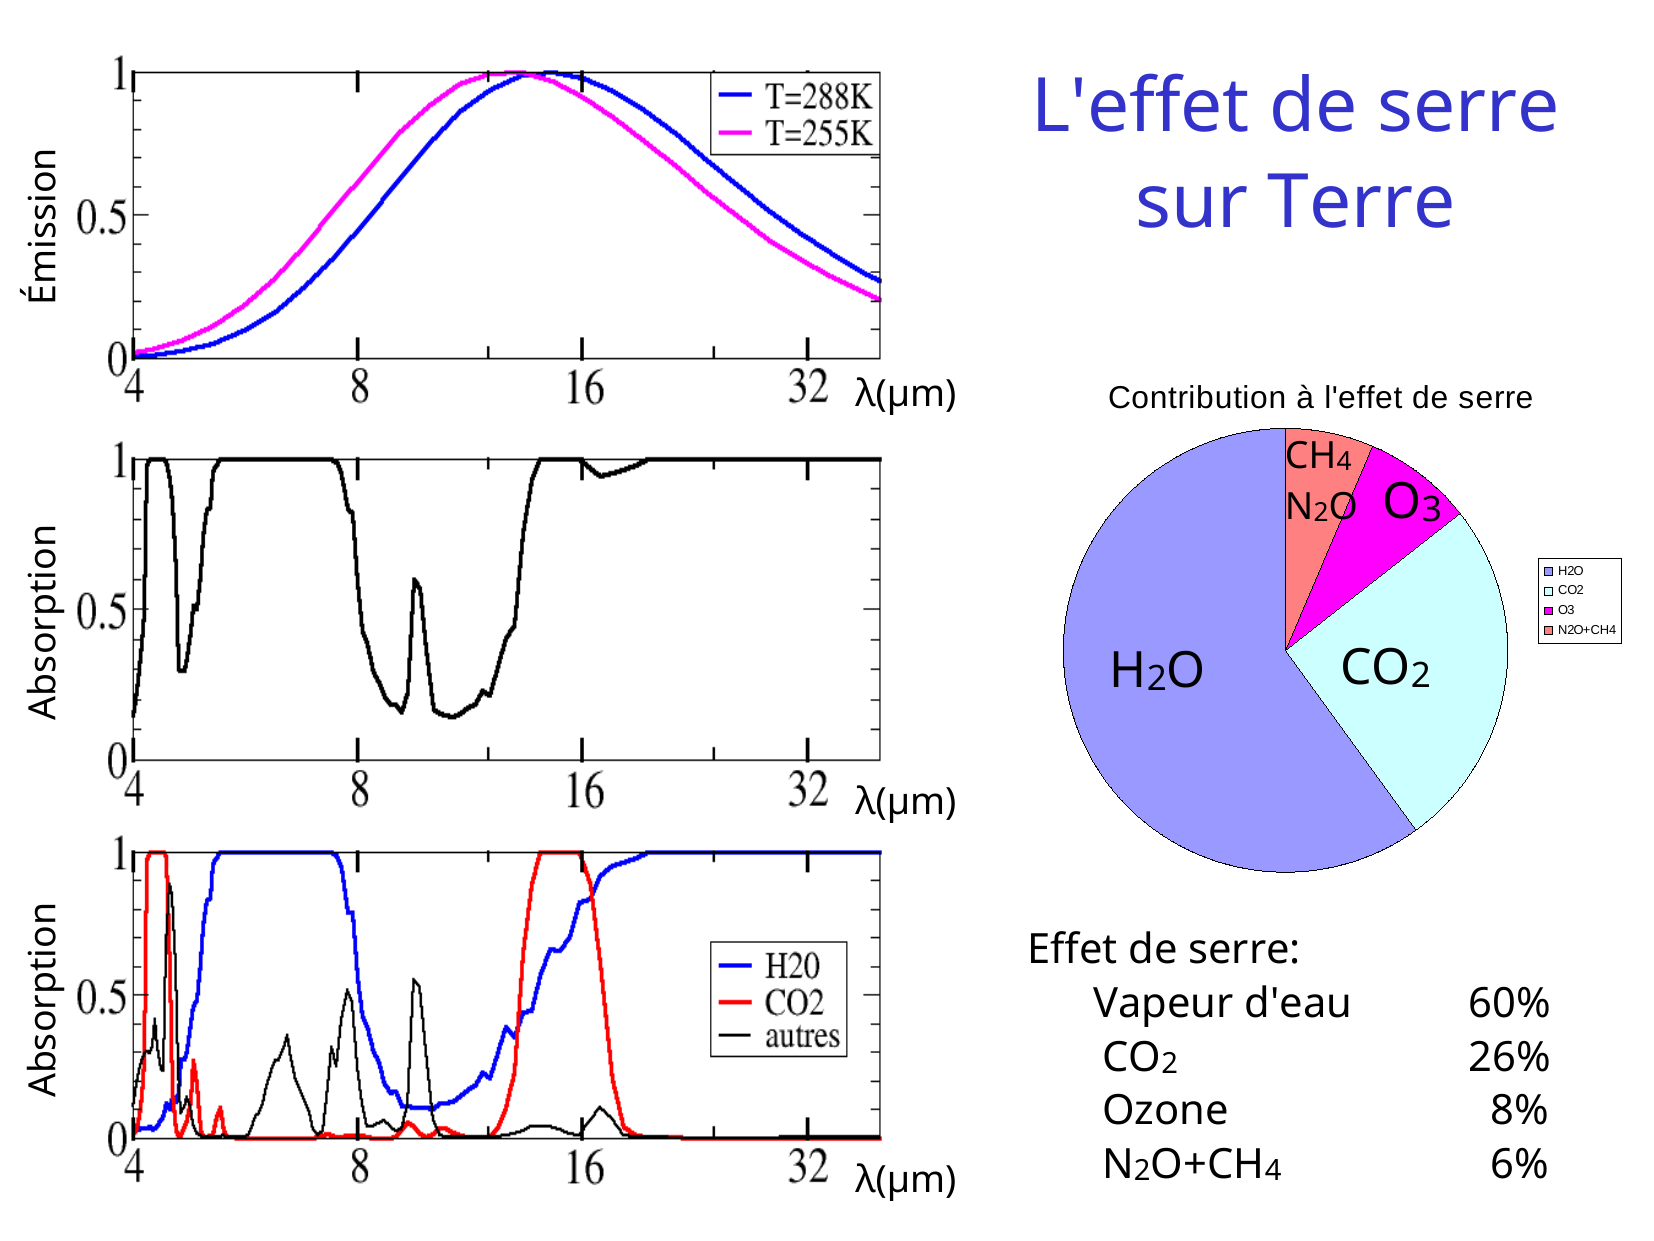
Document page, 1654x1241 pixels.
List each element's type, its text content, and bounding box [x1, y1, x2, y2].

text_box λ(μm) [830, 767, 994, 826]
text_box O3 [1382, 464, 1506, 534]
text_box O3 [1426, 498, 1435, 507]
text_box λ(μm) [830, 359, 994, 419]
text_box O3 [1426, 509, 1436, 519]
text_box H2O [1109, 633, 1284, 703]
picture [68, 439, 894, 1211]
text_box L'effet de serre sur Terre [958, 47, 1633, 255]
text_box Absorption [15, 449, 67, 796]
text_box CO2 [1340, 630, 1481, 699]
text_box λ(μm) [830, 1145, 994, 1204]
chart [1024, 358, 1629, 884]
picture [68, 53, 894, 431]
text_box Absorption [15, 827, 67, 1174]
text_box Émission [15, 53, 67, 400]
text_box CH4 N2O [1285, 428, 1426, 531]
list Effet de serre: Vapeur d'eau 60% CO2 26% Ozone 8% N2O+CH4 6% [1012, 919, 1623, 1210]
